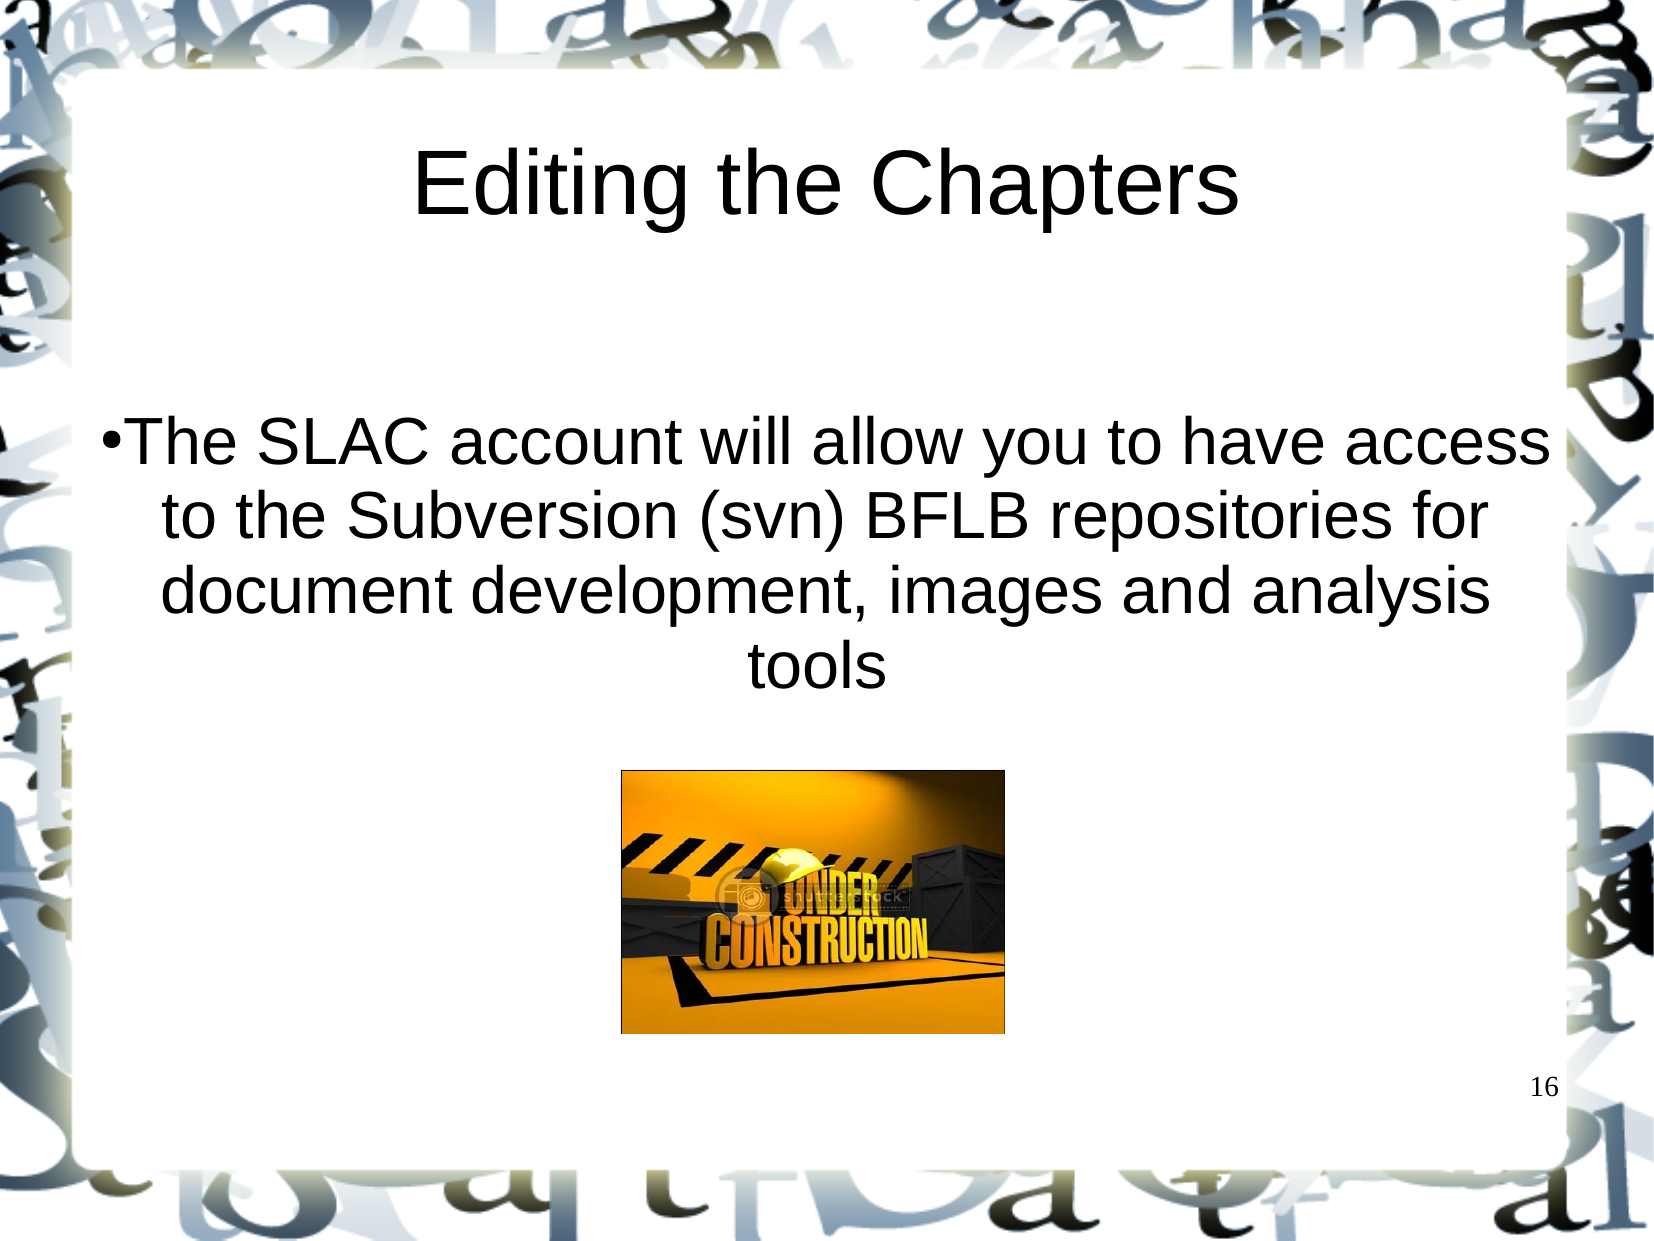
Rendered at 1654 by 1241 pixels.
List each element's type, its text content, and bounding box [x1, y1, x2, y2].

subtitle The SLAC account will allow you to have access to the Subversion (svn) BFLB repositories for document development, images and analysis tools [82, 78, 1571, 1028]
picture [0, 0, 1654, 1241]
